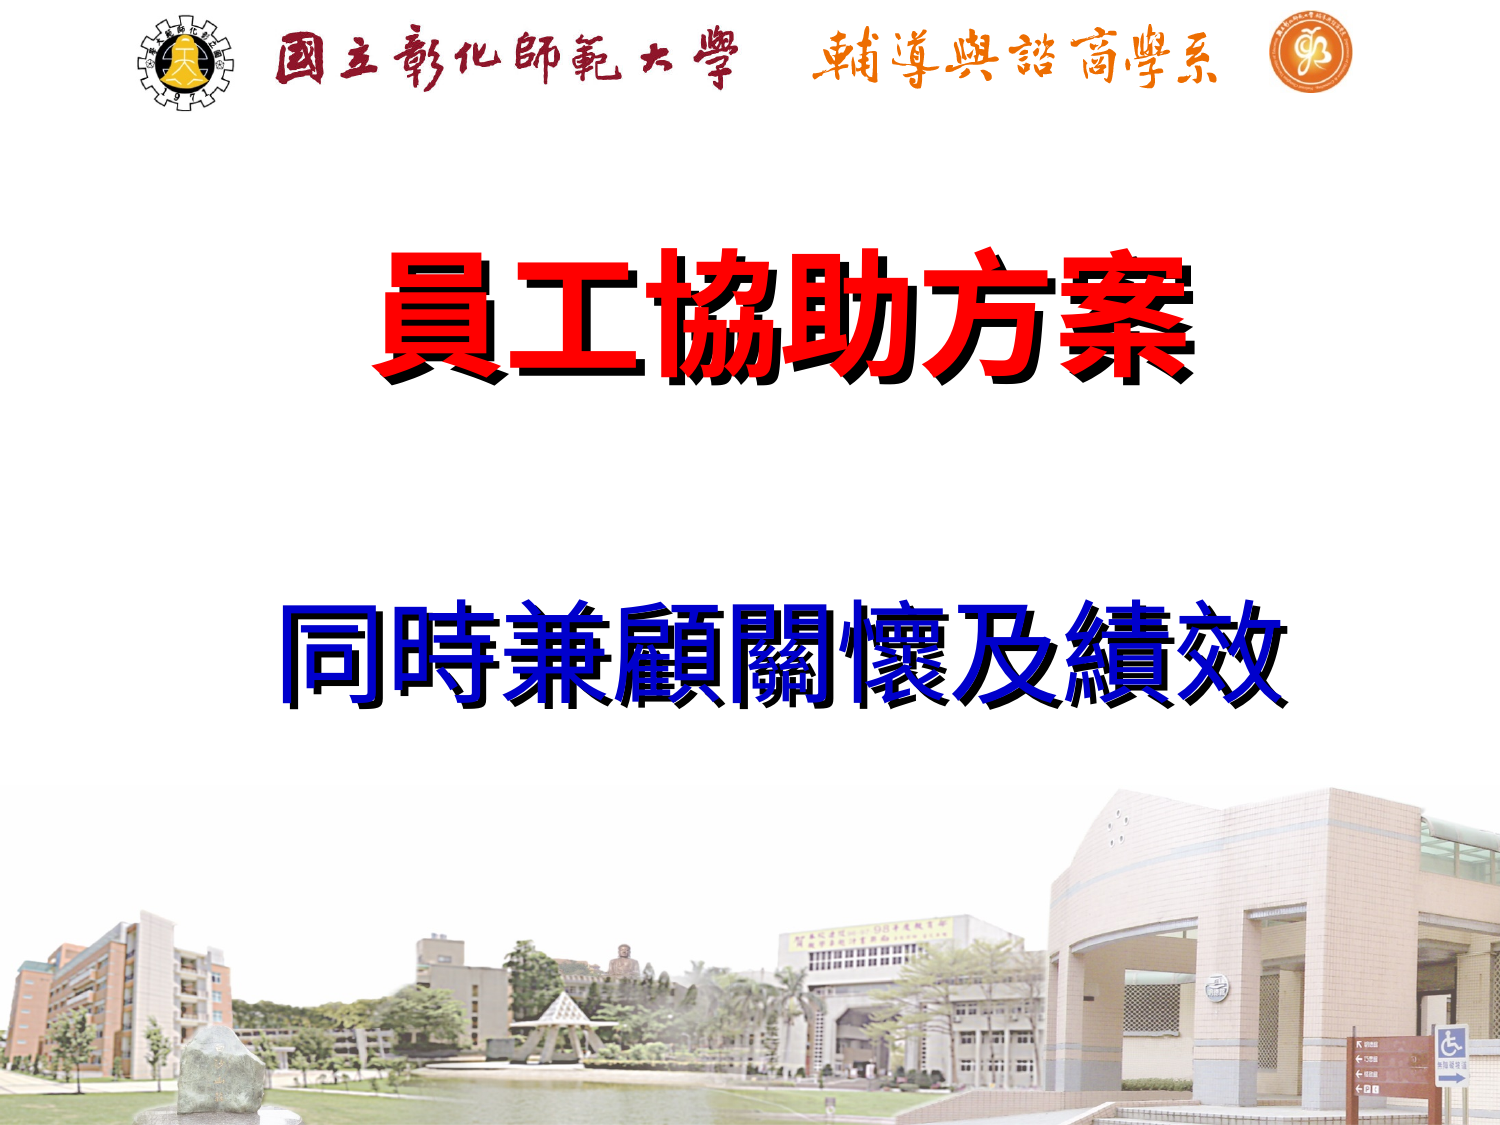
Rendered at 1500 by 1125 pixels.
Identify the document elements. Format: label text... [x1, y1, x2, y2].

list 員工協助方案 同時兼顧關懷及績效 [76, 220, 1427, 911]
